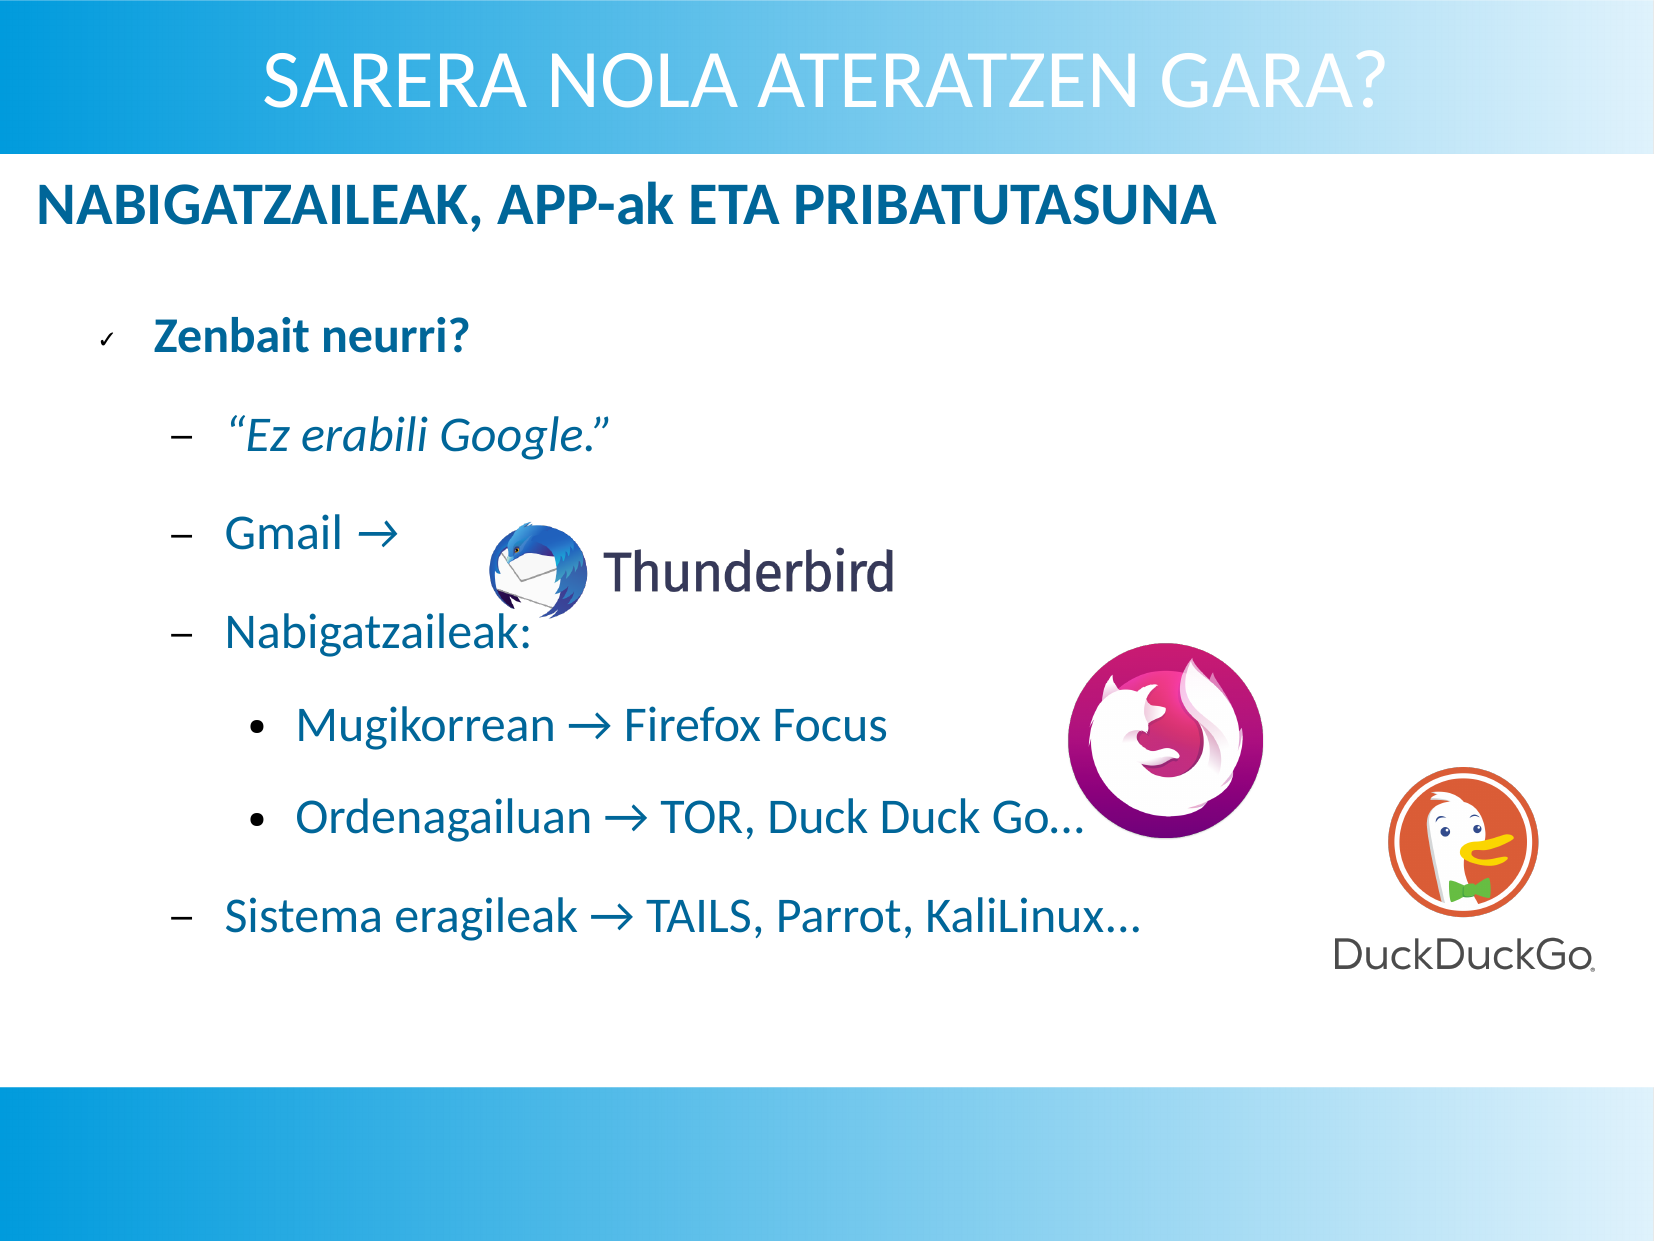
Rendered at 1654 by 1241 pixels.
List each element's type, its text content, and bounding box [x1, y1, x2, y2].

picture [1335, 767, 1595, 972]
picture [479, 638, 488, 645]
picture [141, 0, 1654, 154]
title SARERA NOLA ATERATZEN GARA? [82, 38, 1571, 136]
picture [1065, 640, 1266, 841]
text_box NABIGATZAILEAK, APP-ak ETA PRIBATUTASUNA [21, 171, 1654, 260]
picture [504, 637, 512, 648]
picture [446, 492, 935, 648]
picture [454, 628, 466, 633]
picture [0, 1086, 1654, 1241]
list Zenbait neurri? “Ez erabili Google.” Gmail → Nabigatzaileak: Mugikorrean → Firefox Focus Ordenagailuan → TOR, Duck Duck Go… Sistema eragileak → TAILS, Parrot, KaliLinux... [82, 290, 1571, 1085]
